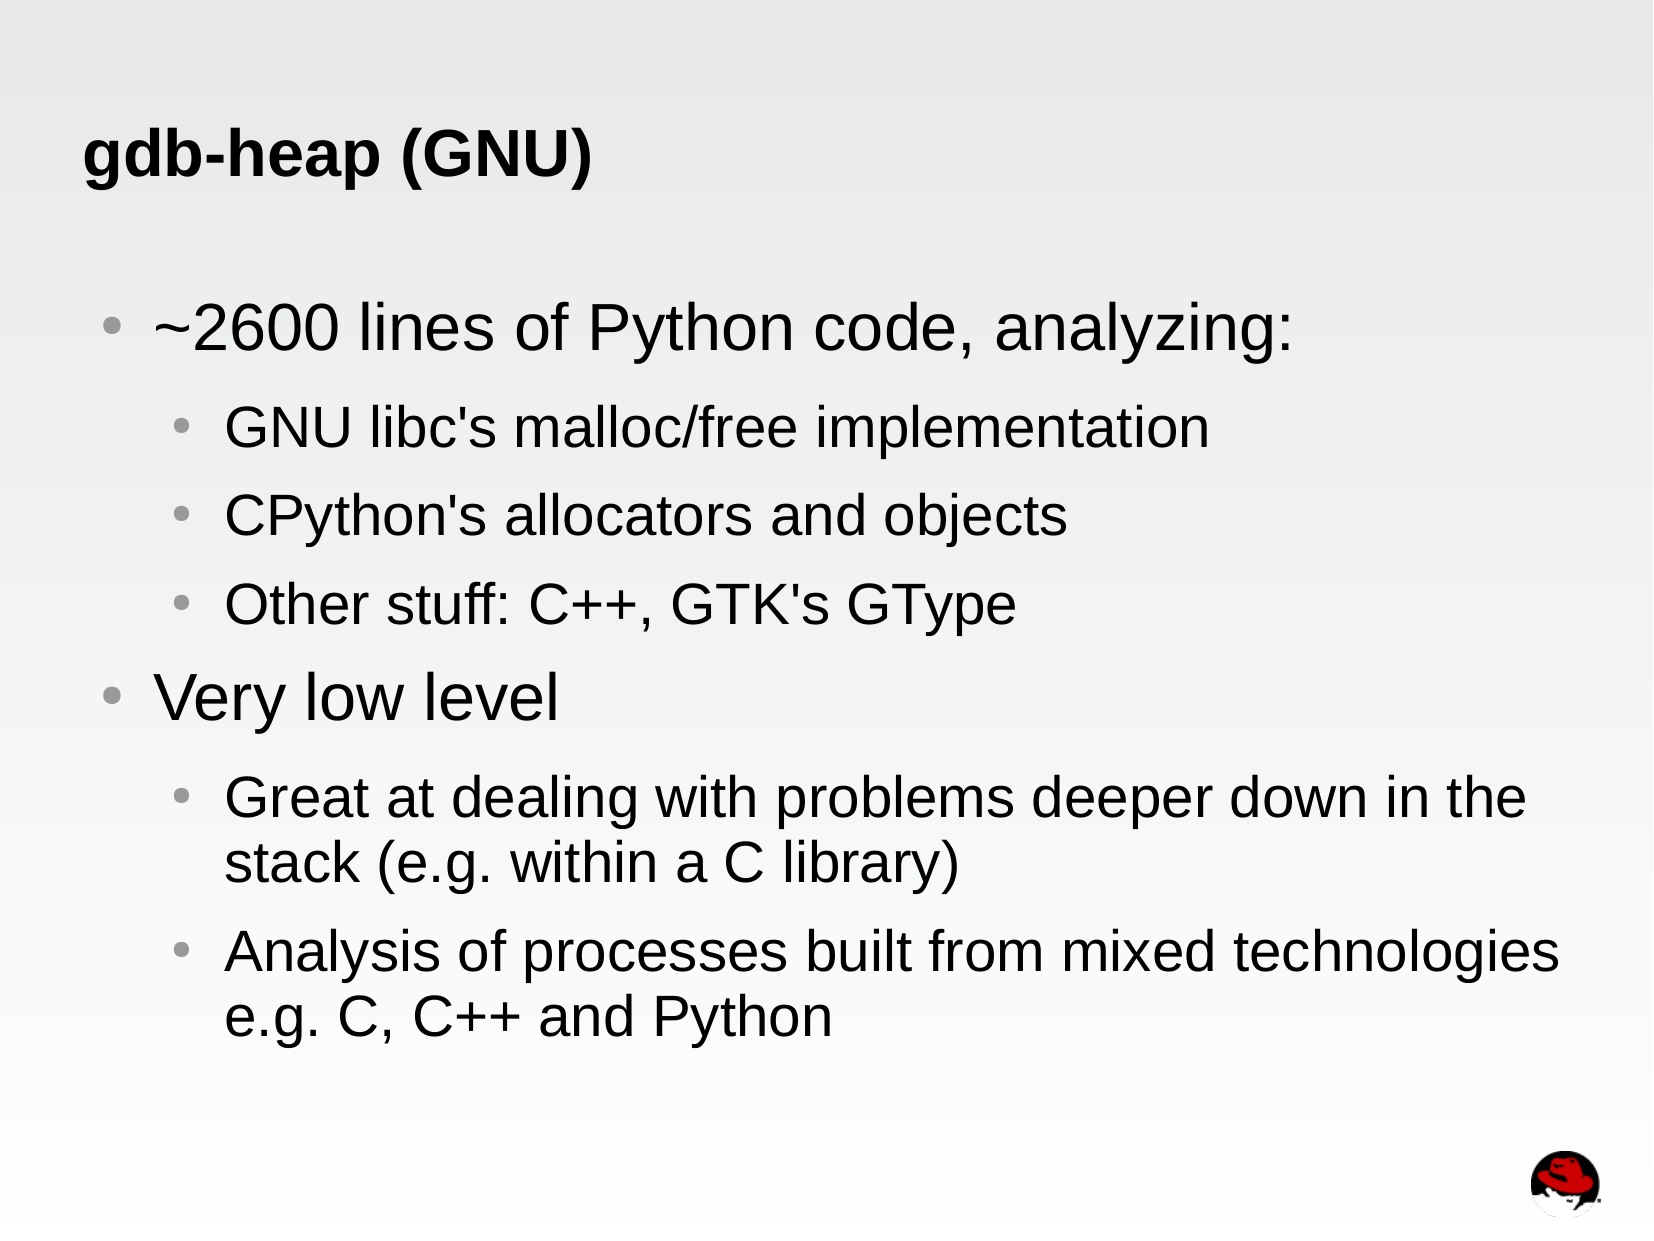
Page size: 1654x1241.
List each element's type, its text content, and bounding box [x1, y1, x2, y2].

title gdb-heap (GNU) [82, 56, 1571, 250]
picture [0, 0, 1654, 1241]
list ~2600 lines of Python code, analyzing: GNU libc's malloc/free implementation CPython's allocators and objects Other stuff: C++, GTK's GType Very low level Great at dealing with problems deeper down in the stack (e.g. within a C library) Analysis of processes built from mixed technologies e.g. C, C++ and Python [82, 290, 1571, 1147]
